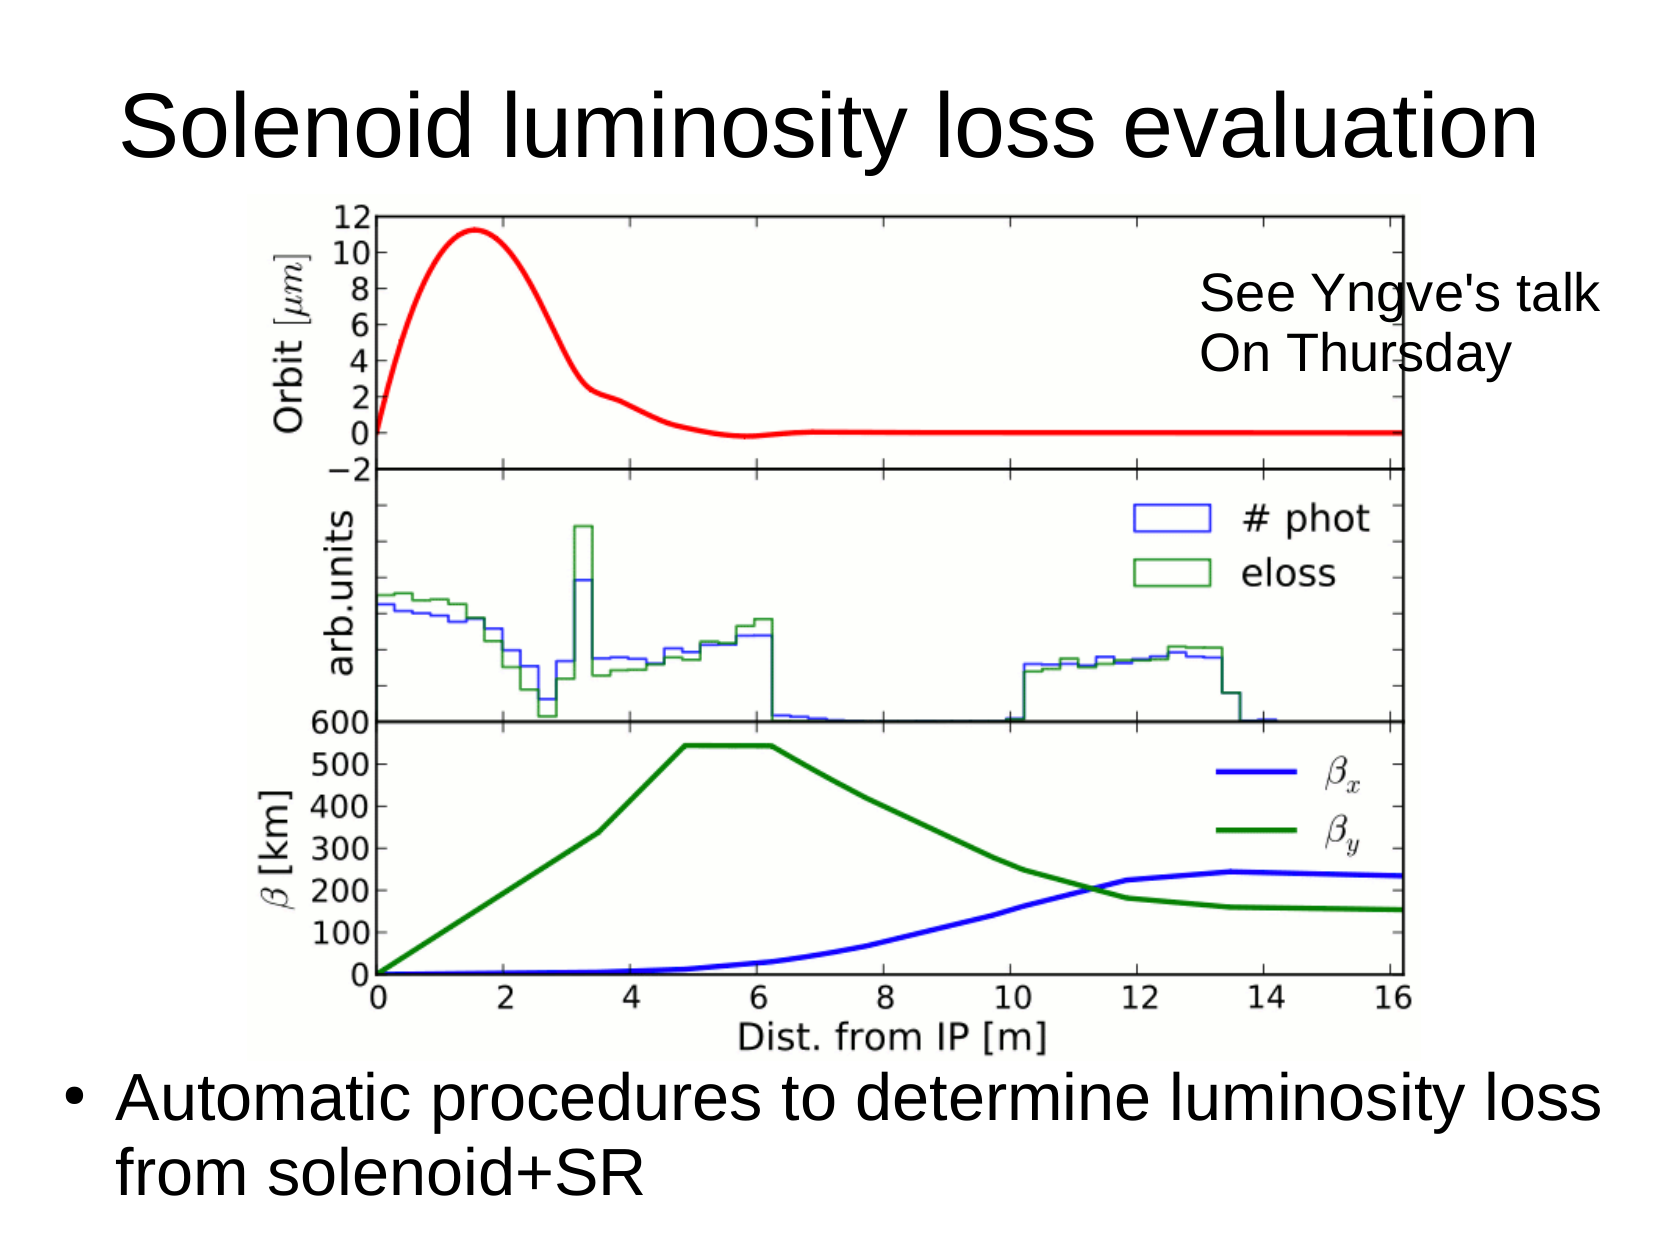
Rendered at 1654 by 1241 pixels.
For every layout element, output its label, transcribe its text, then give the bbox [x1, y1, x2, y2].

text_box See Yngve's talk On Thursday [1185, 255, 1616, 391]
picture [247, 194, 1421, 1061]
title Solenoid luminosity loss evaluation [86, 30, 1576, 223]
list Automatic procedures to determine luminosity loss from solenoid+SR [45, 1060, 1621, 1216]
